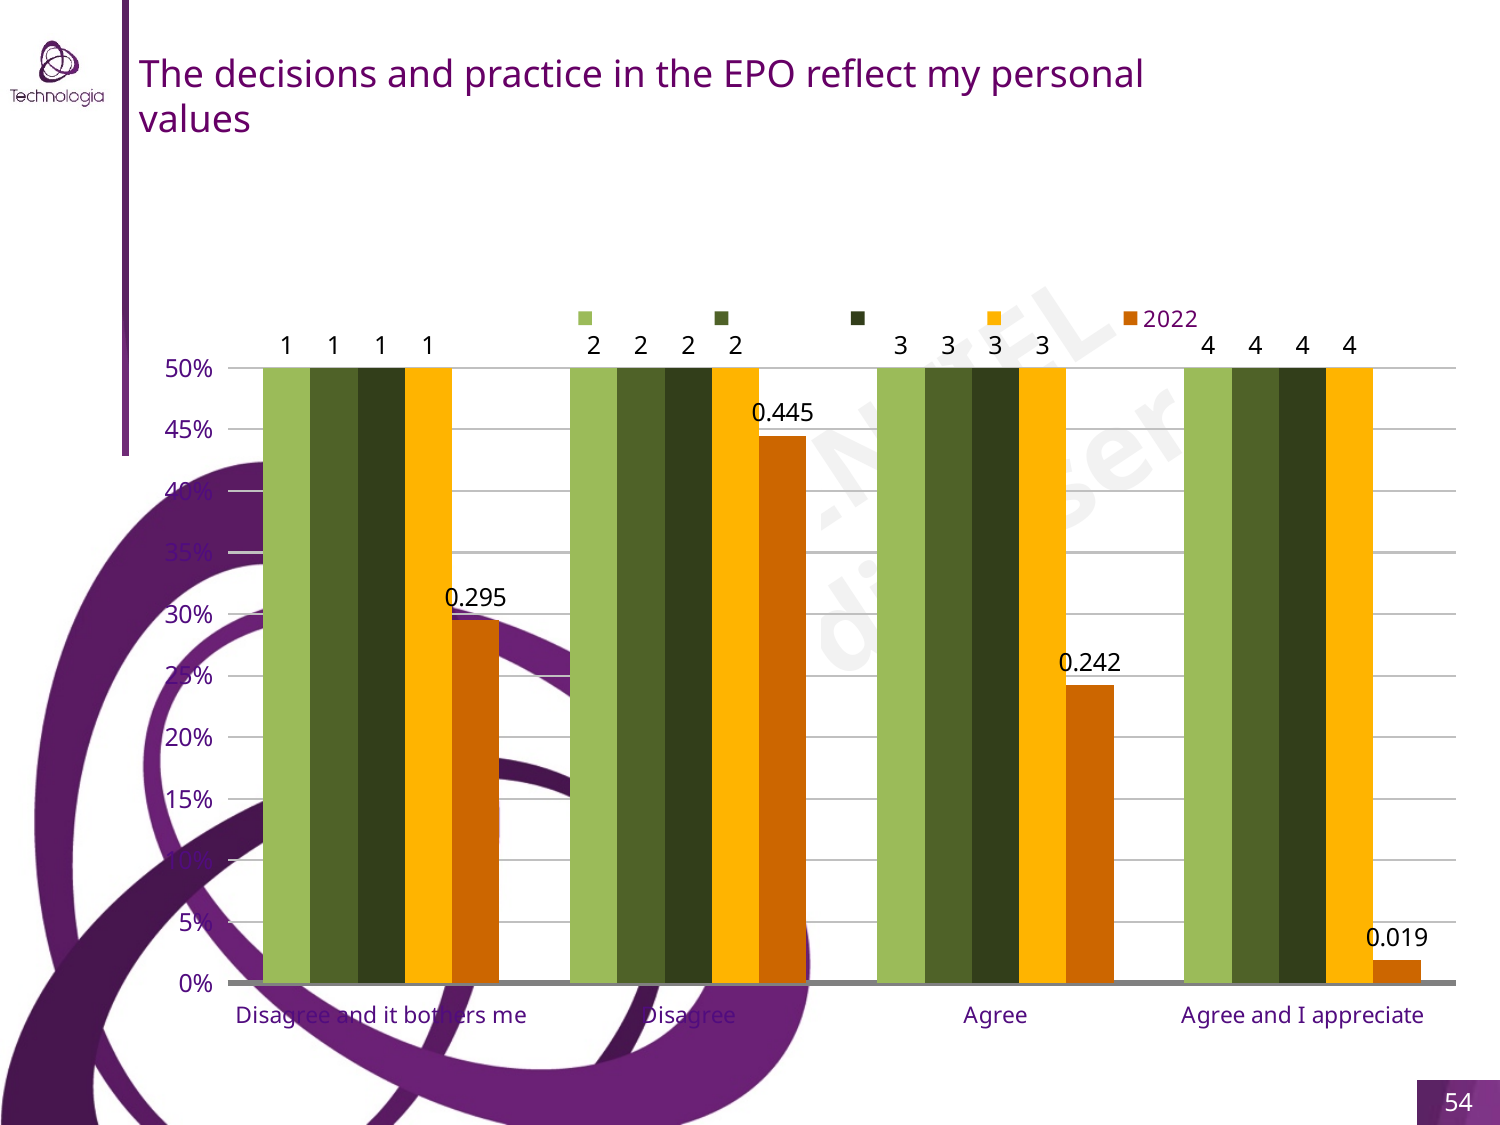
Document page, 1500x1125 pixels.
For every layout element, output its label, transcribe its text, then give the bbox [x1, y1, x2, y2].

title The decisions and practice in the EPO reflect my personal values [123, 42, 1282, 185]
picture [1417, 1080, 1500, 1125]
picture [0, 0, 821, 1125]
picture [0, 33, 113, 114]
chart [123, 215, 1460, 1083]
